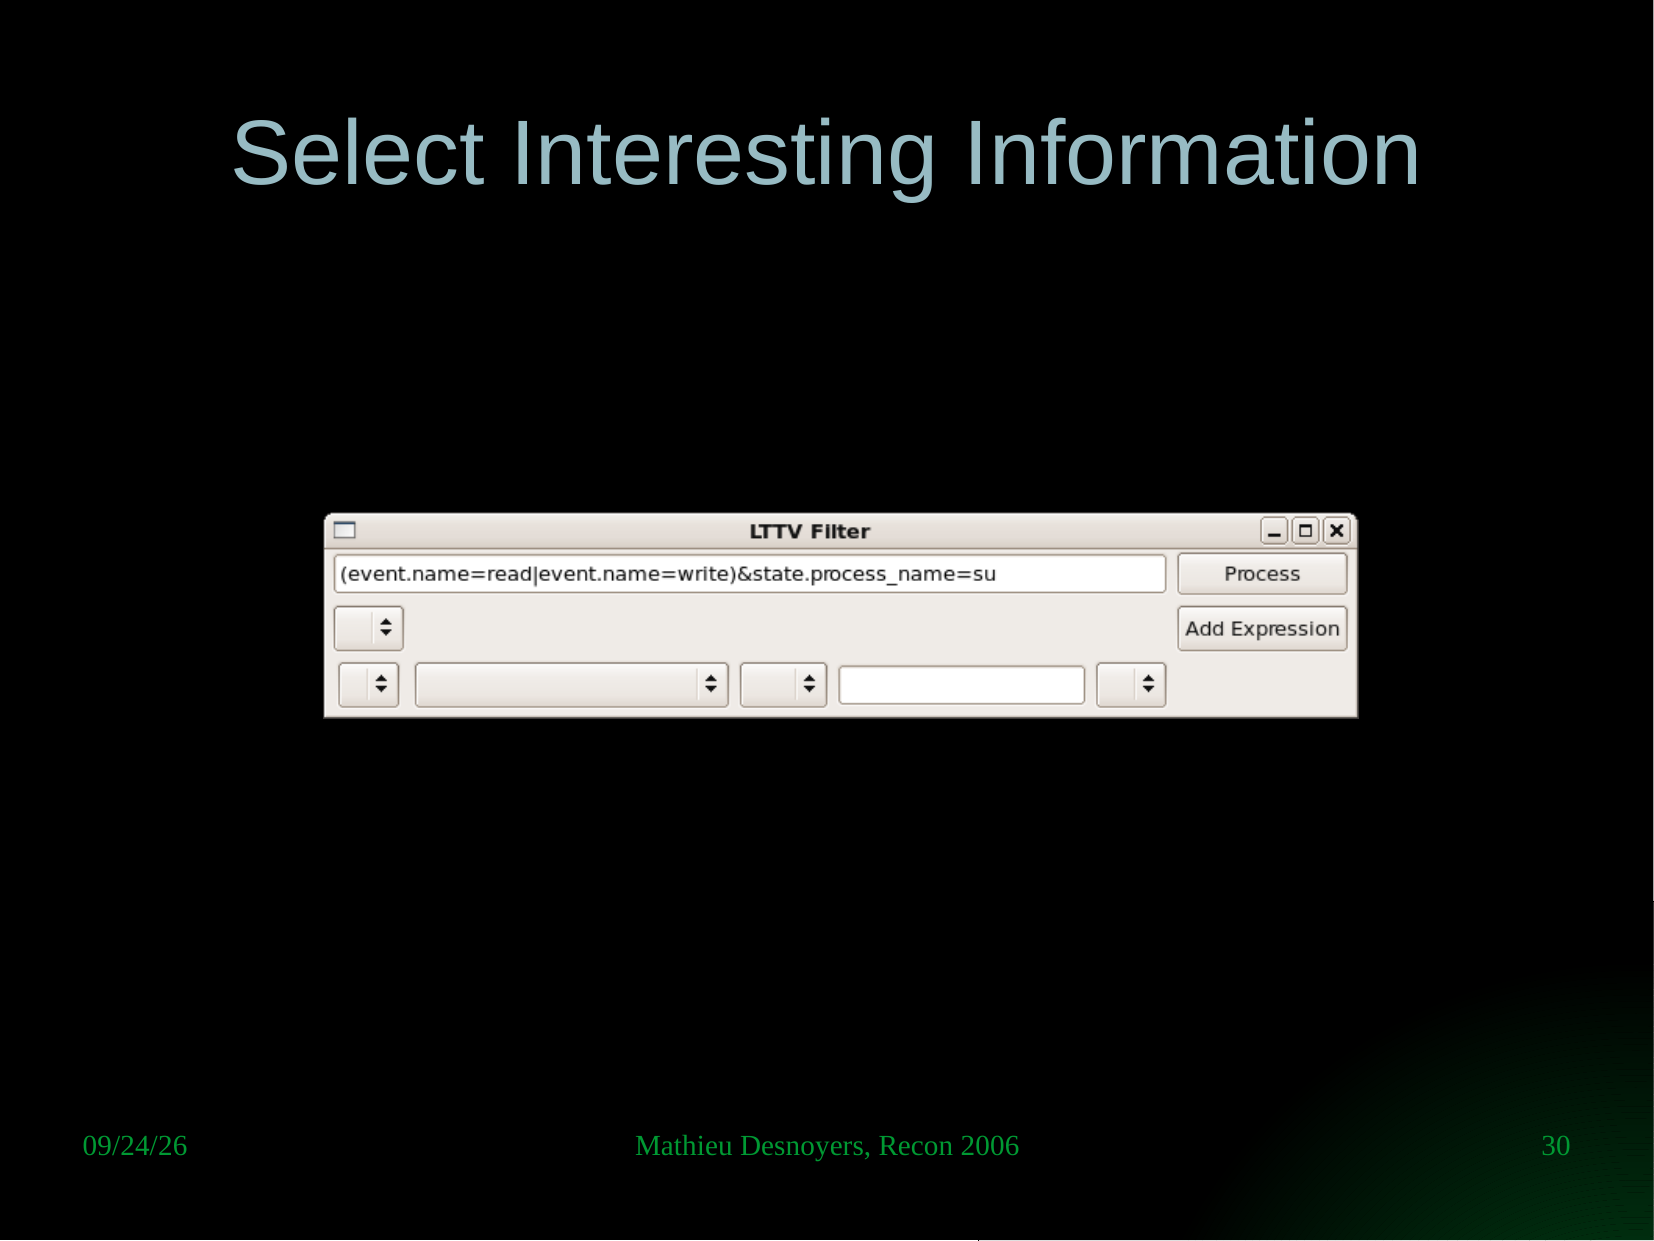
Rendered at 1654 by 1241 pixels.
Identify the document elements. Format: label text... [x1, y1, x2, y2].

picture [323, 512, 1359, 719]
title Select Interesting Information [82, 49, 1571, 257]
